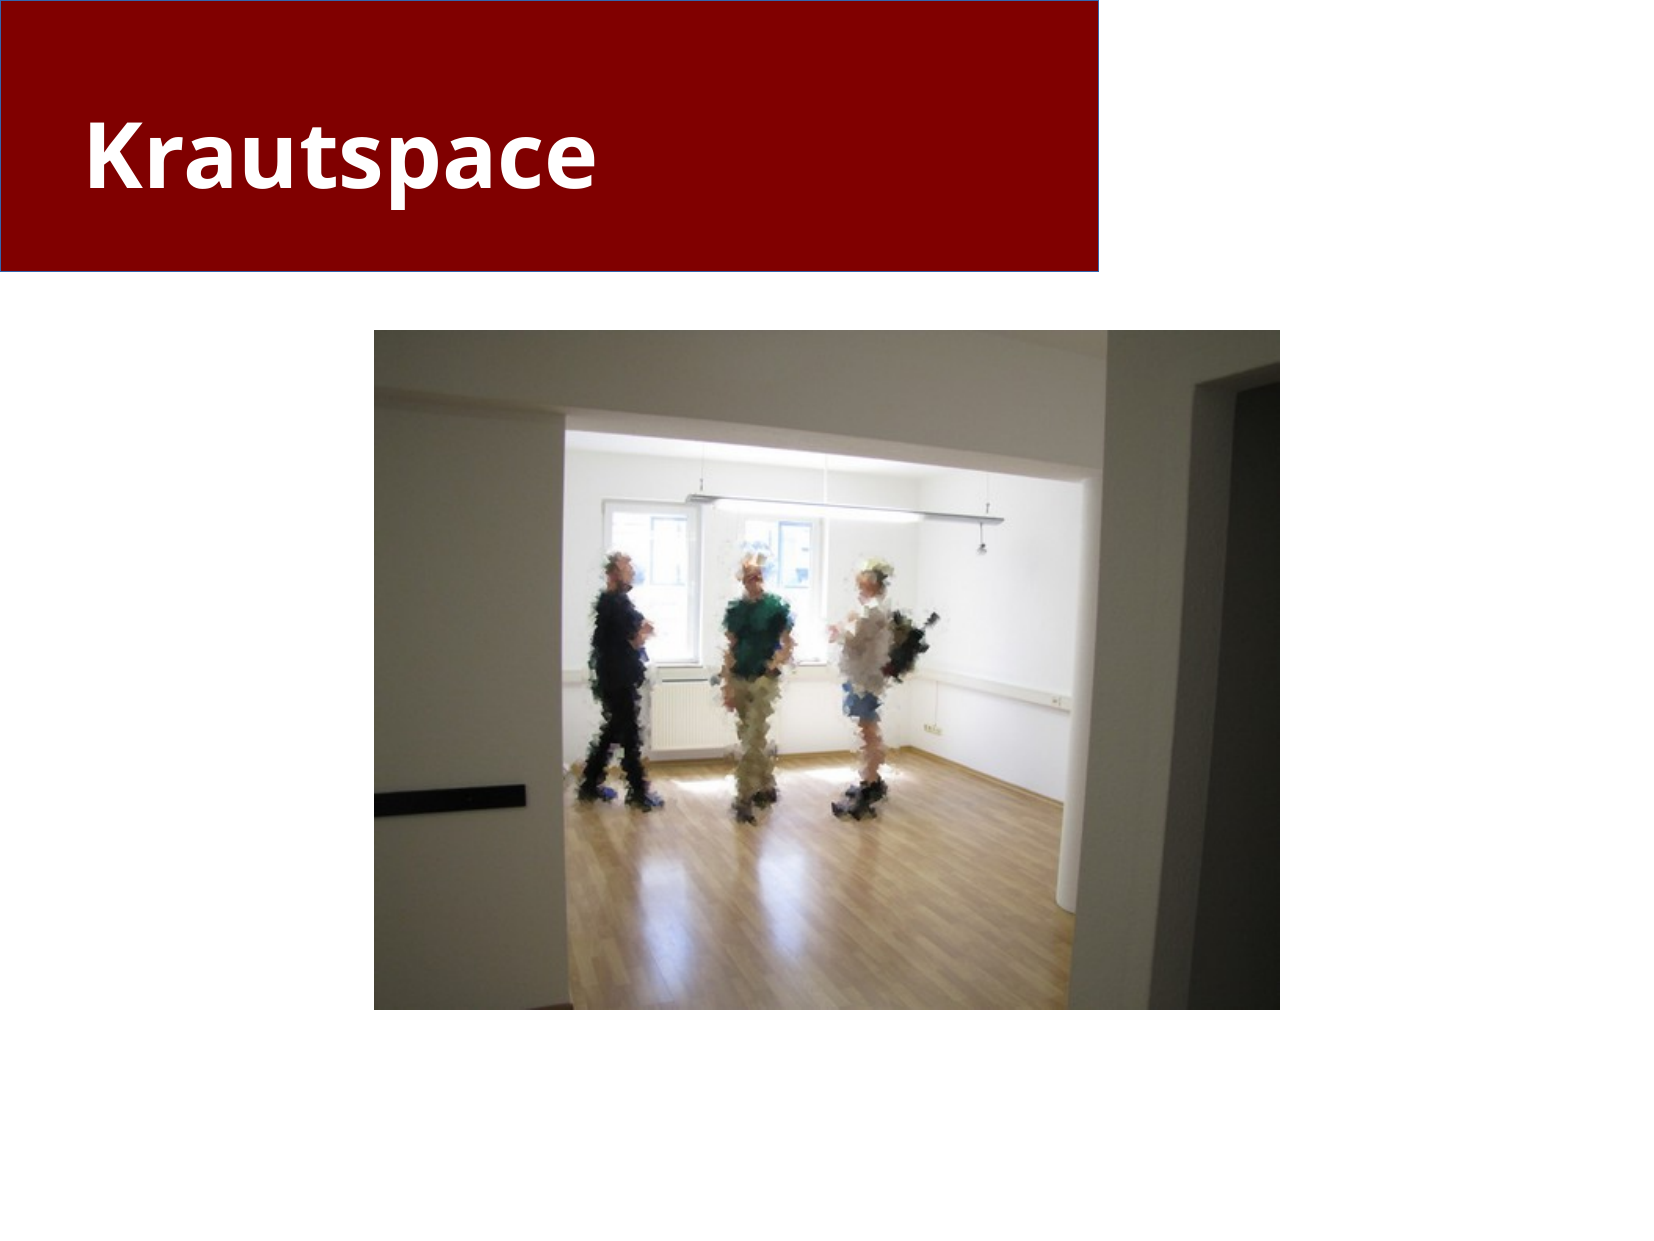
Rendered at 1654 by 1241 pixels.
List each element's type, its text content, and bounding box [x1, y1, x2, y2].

title Krautspace [82, 49, 1028, 257]
picture [374, 330, 1280, 1010]
